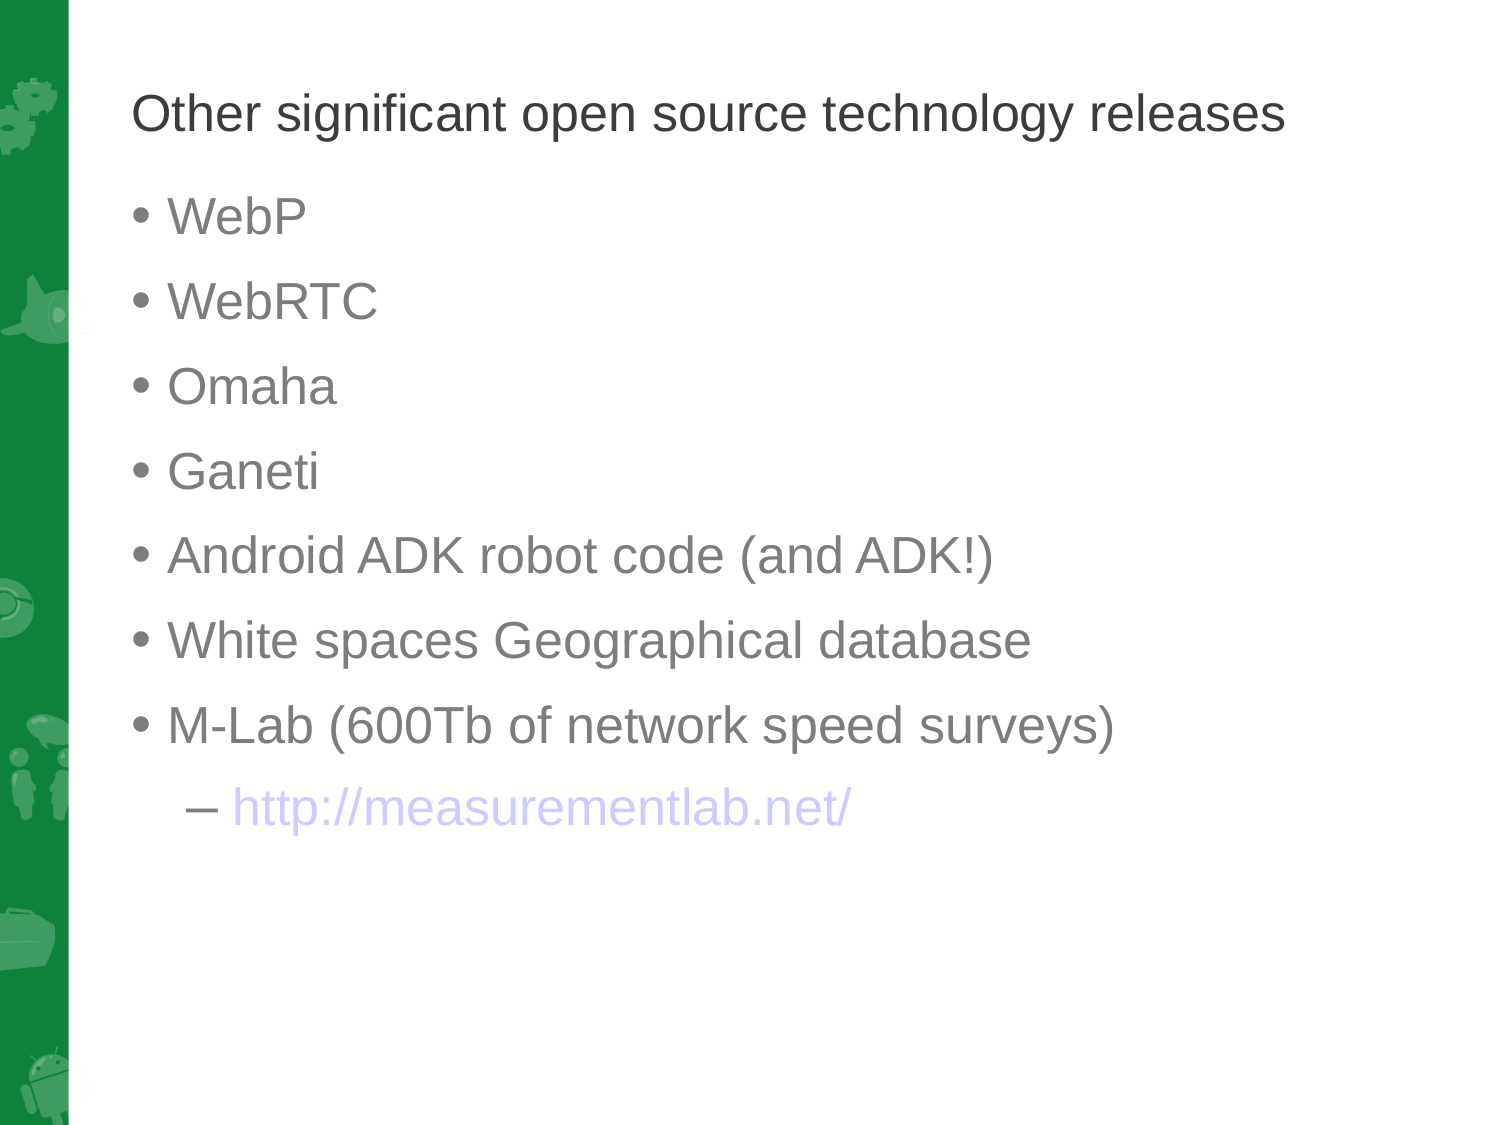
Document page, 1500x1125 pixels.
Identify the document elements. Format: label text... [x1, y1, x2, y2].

picture [0, 907, 56, 972]
title Other significant open source technology releases [116, 22, 1431, 150]
picture [20, 1046, 92, 1125]
picture [9, 714, 76, 821]
picture [0, 578, 34, 638]
picture [0, 274, 92, 344]
list WebP WebRTC Omaha Ganeti Android ADK robot code (and ADK!) White spaces Geographical database M-Lab (600Tb of network speed surveys) http://measurementlab.net/ [116, 182, 1429, 982]
picture [0, 78, 58, 155]
